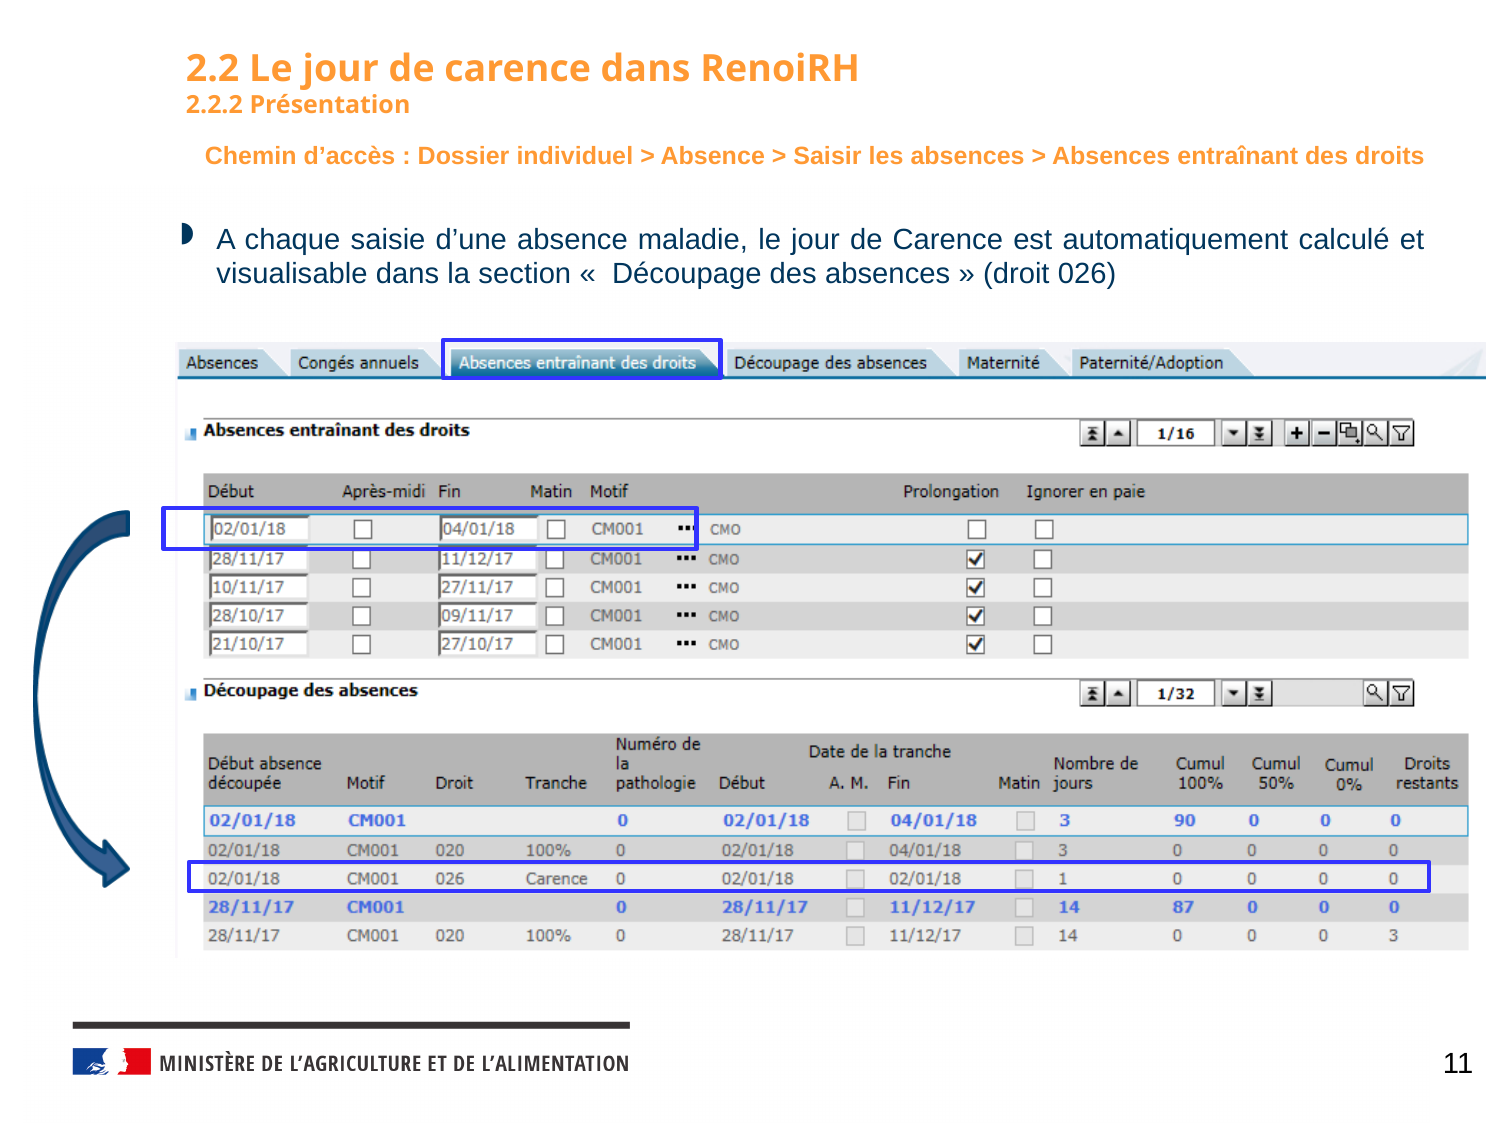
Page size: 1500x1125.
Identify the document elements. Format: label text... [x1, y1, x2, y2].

picture [23, 185, 1486, 1123]
text_box Chemin d’accès : Dossier individuel > Absence > Saisir les absences > Absences entraînant des droits [190, 142, 1357, 177]
text_box A chaque saisie d’une absence maladie, le jour de Carence est automatiquement calculé et visualisable dans la section « Découpage des absences » (droit 026) [166, 212, 1442, 300]
text_box 2.2 Le jour de carence dans RenoiRH 2.2.2 Présentation [171, 36, 1458, 142]
